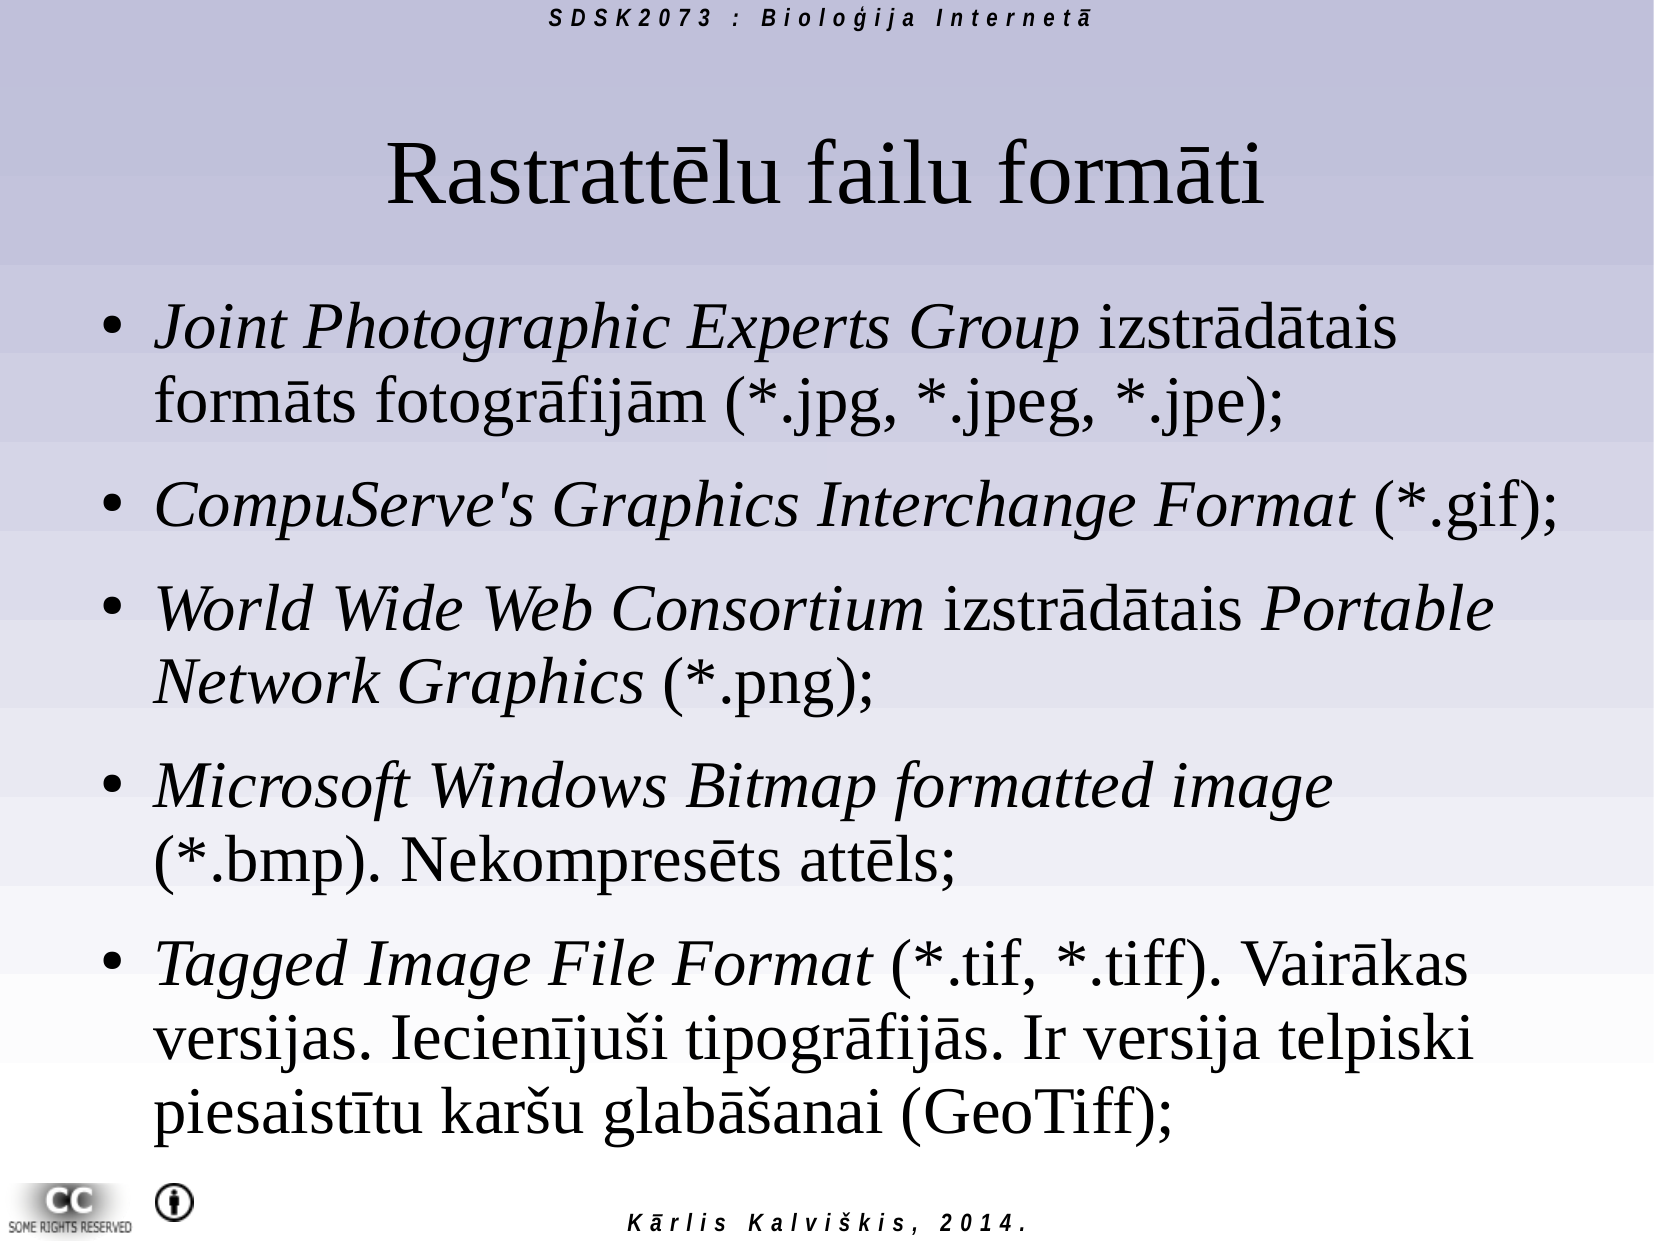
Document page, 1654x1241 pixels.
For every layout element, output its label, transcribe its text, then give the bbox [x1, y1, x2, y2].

title Rastrattēlu failu formāti [29, 49, 1625, 296]
picture [0, 0, 1654, 1241]
list Joint Photographic Experts Group izstrādātais formāts fotogrāfijām (*.jpg, *.jpeg, *.jpe); CompuServe's Graphics Interchange Format (*.gif); World Wide Web Consortium izstrādātais Portable Network Graphics (*.png); Microsoft Windows Bitmap formatted image (*.bmp). Nekompresēts attēls; Tagged Image File Format (*.tif, *.tiff). Vairākas versijas. Iecienījuši tipogrāfijās. Ir versija telpiski piesaistītu karšu glabāšanai (GeoTiff); [82, 289, 1571, 1148]
